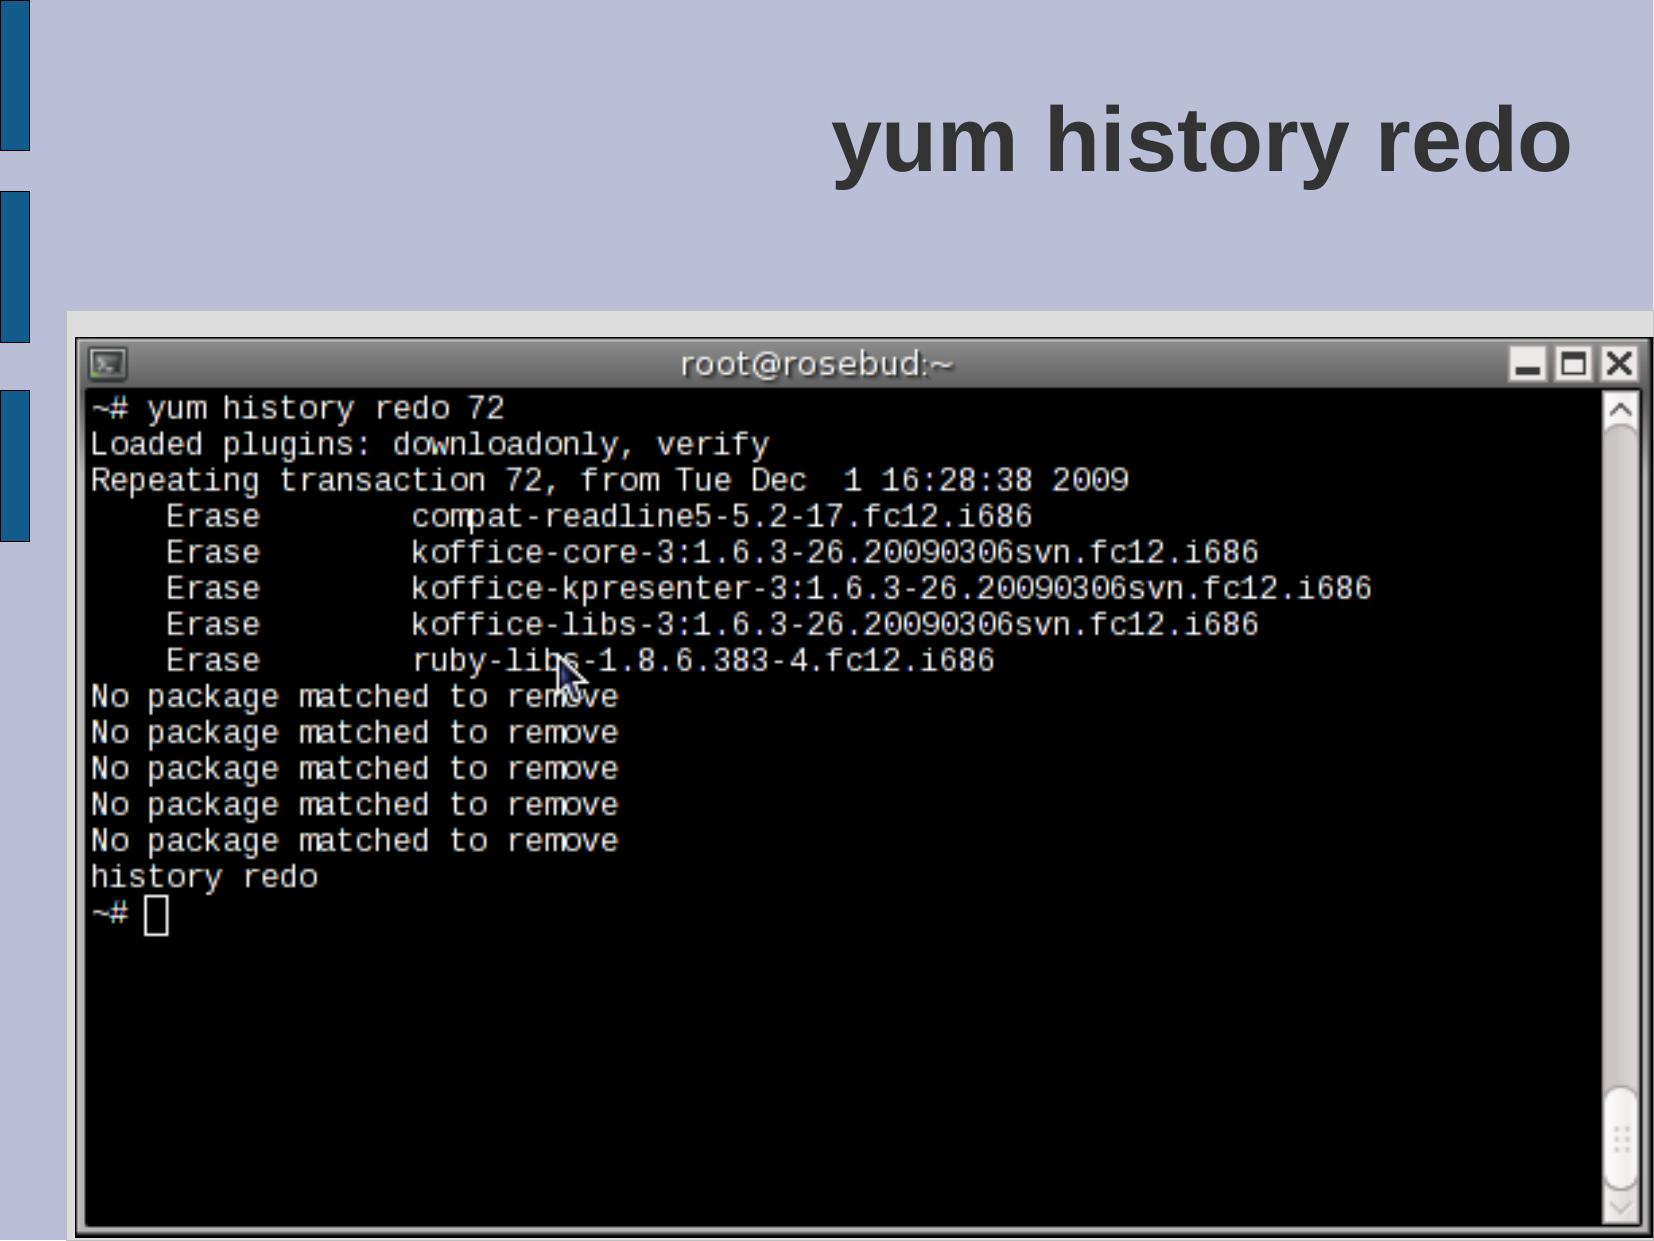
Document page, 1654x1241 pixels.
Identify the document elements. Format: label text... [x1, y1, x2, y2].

title yum history redo [121, 88, 1576, 191]
picture [75, 337, 1654, 1238]
